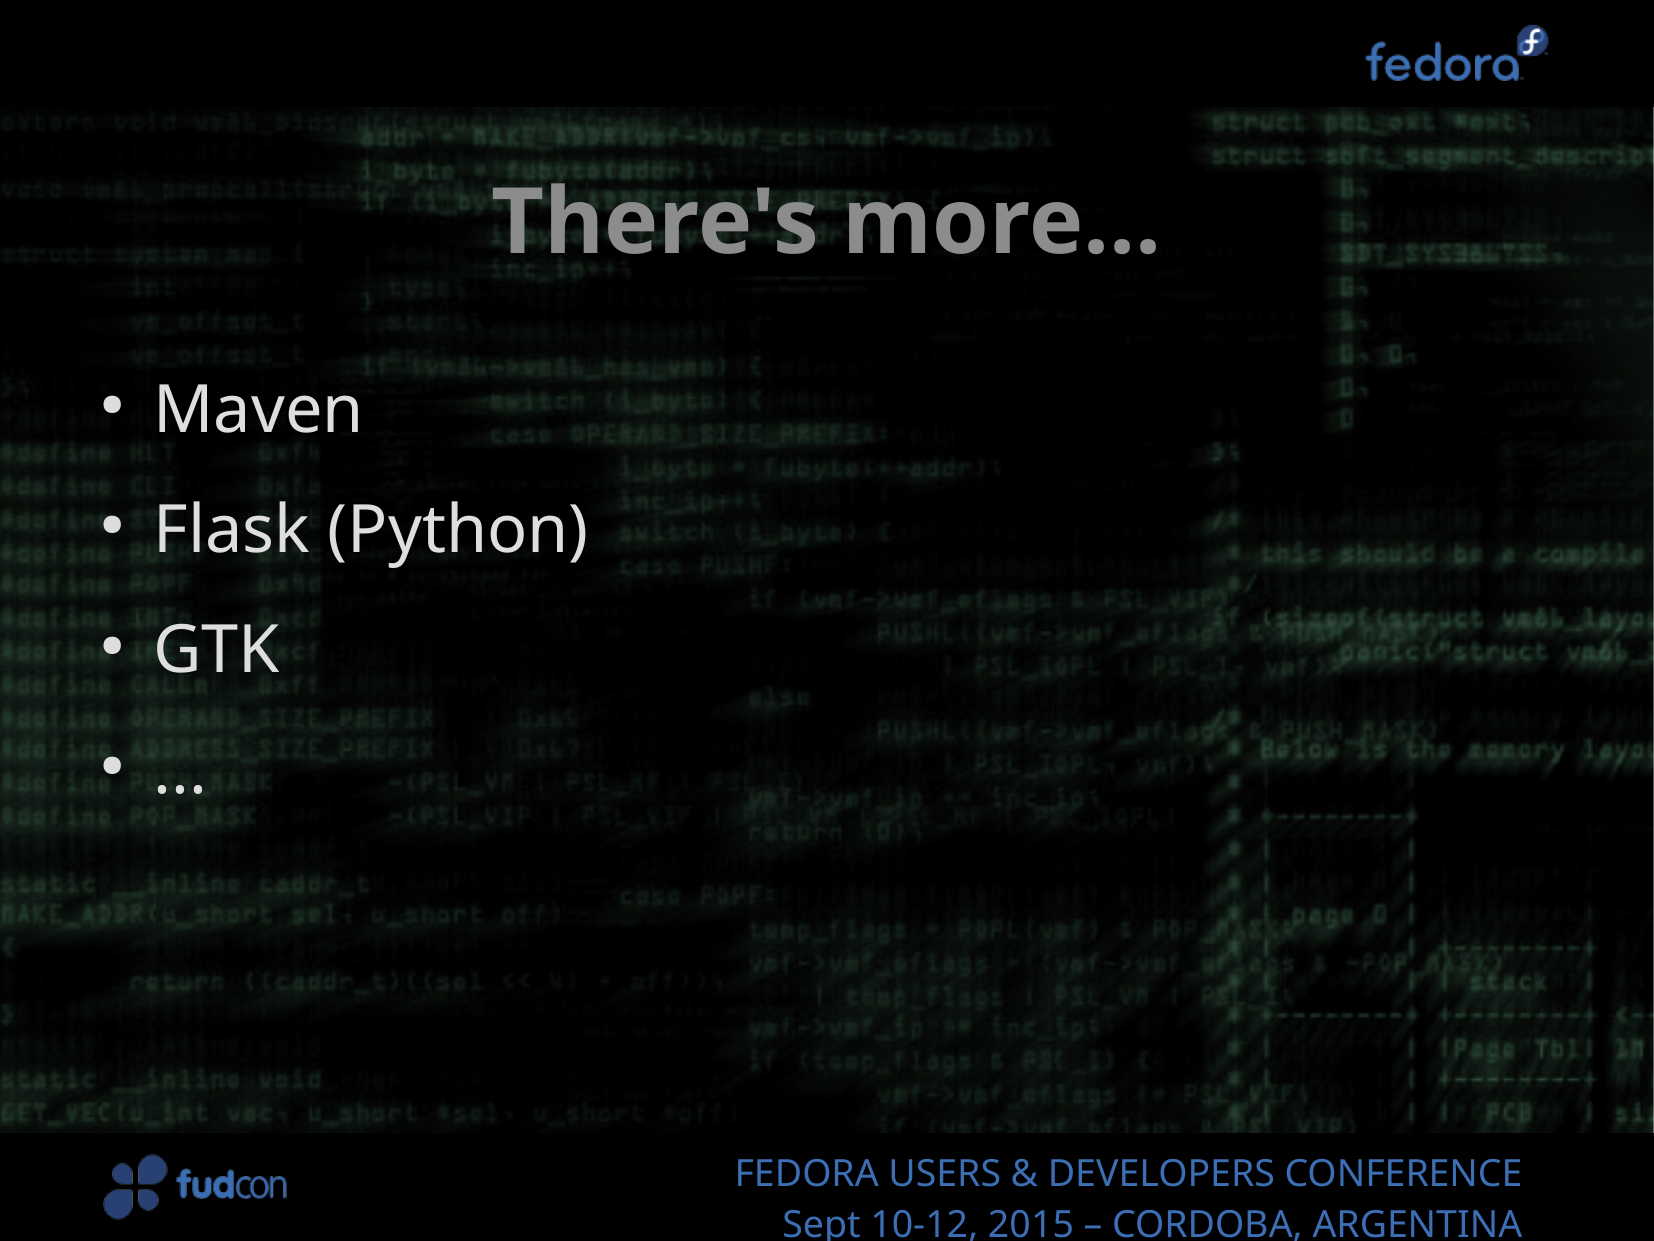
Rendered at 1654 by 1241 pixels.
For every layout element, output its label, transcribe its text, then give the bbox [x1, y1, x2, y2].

list Maven Flask (Python) GTK ... [82, 361, 1571, 1081]
title There's more... [82, 114, 1571, 322]
picture [0, 0, 1654, 1241]
